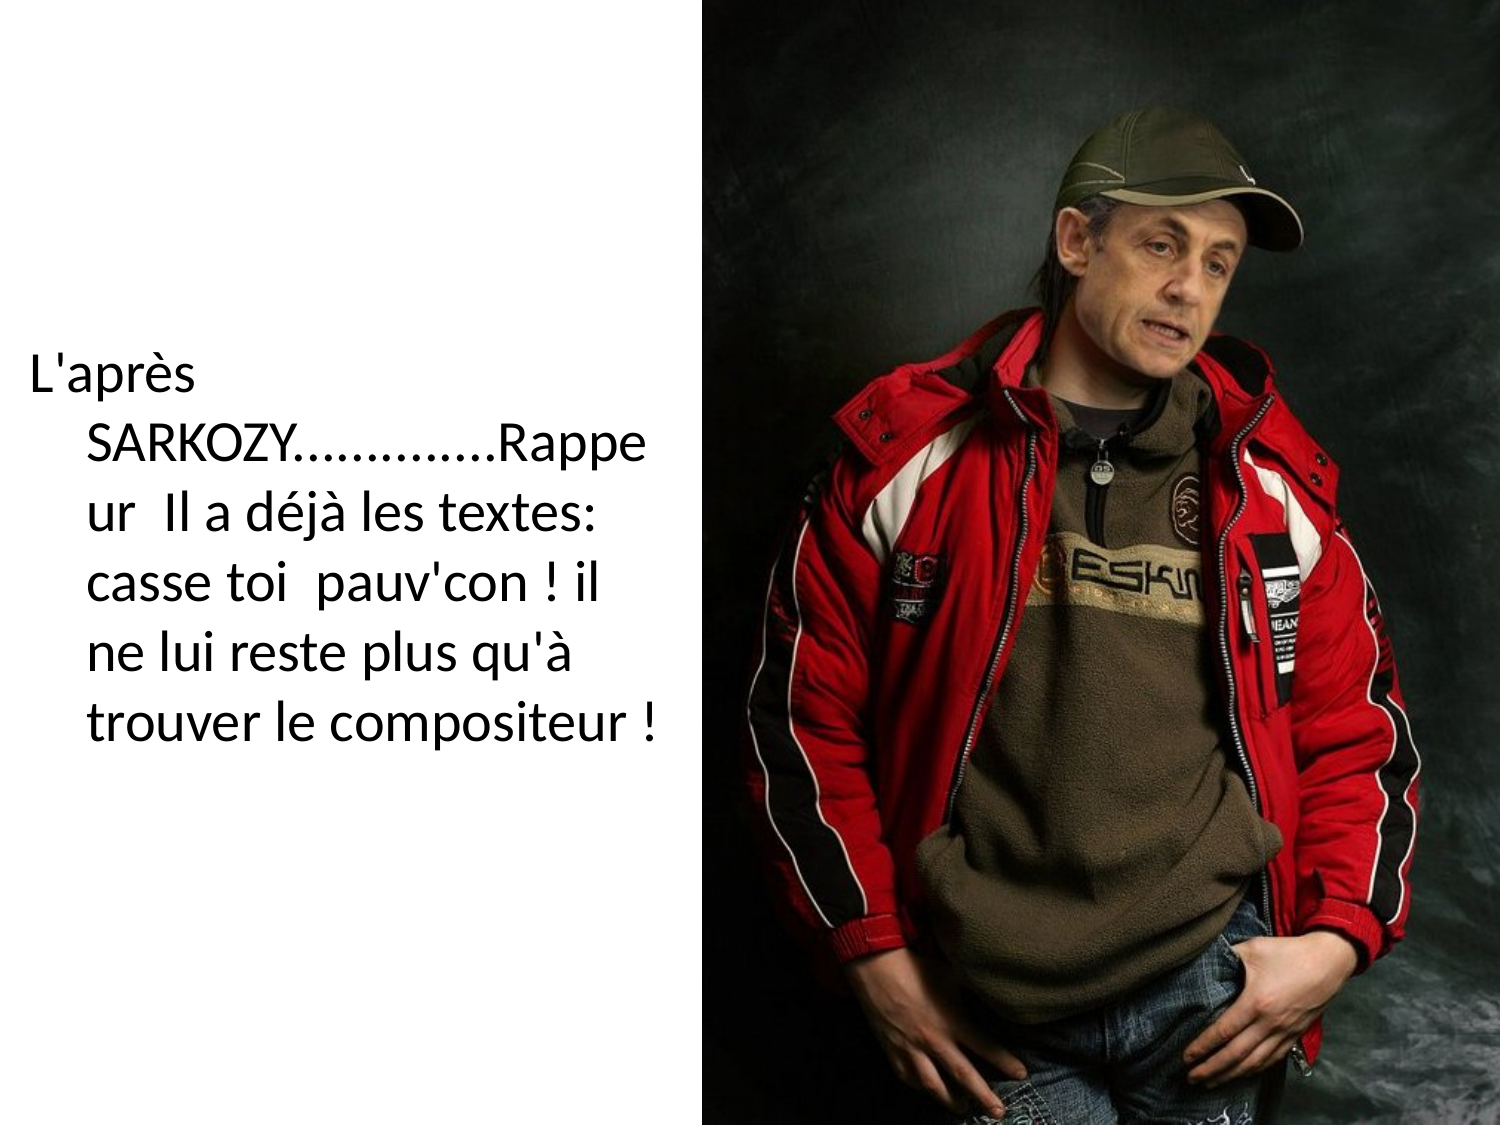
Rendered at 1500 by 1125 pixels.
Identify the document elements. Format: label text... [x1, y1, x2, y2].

list L'après SARKOZY..............Rappeur Il a déjà les textes: casse toi pauv'con ! il ne lui reste plus qu'à trouver le compositeur ! [0, 326, 685, 806]
picture [702, 0, 1500, 1125]
